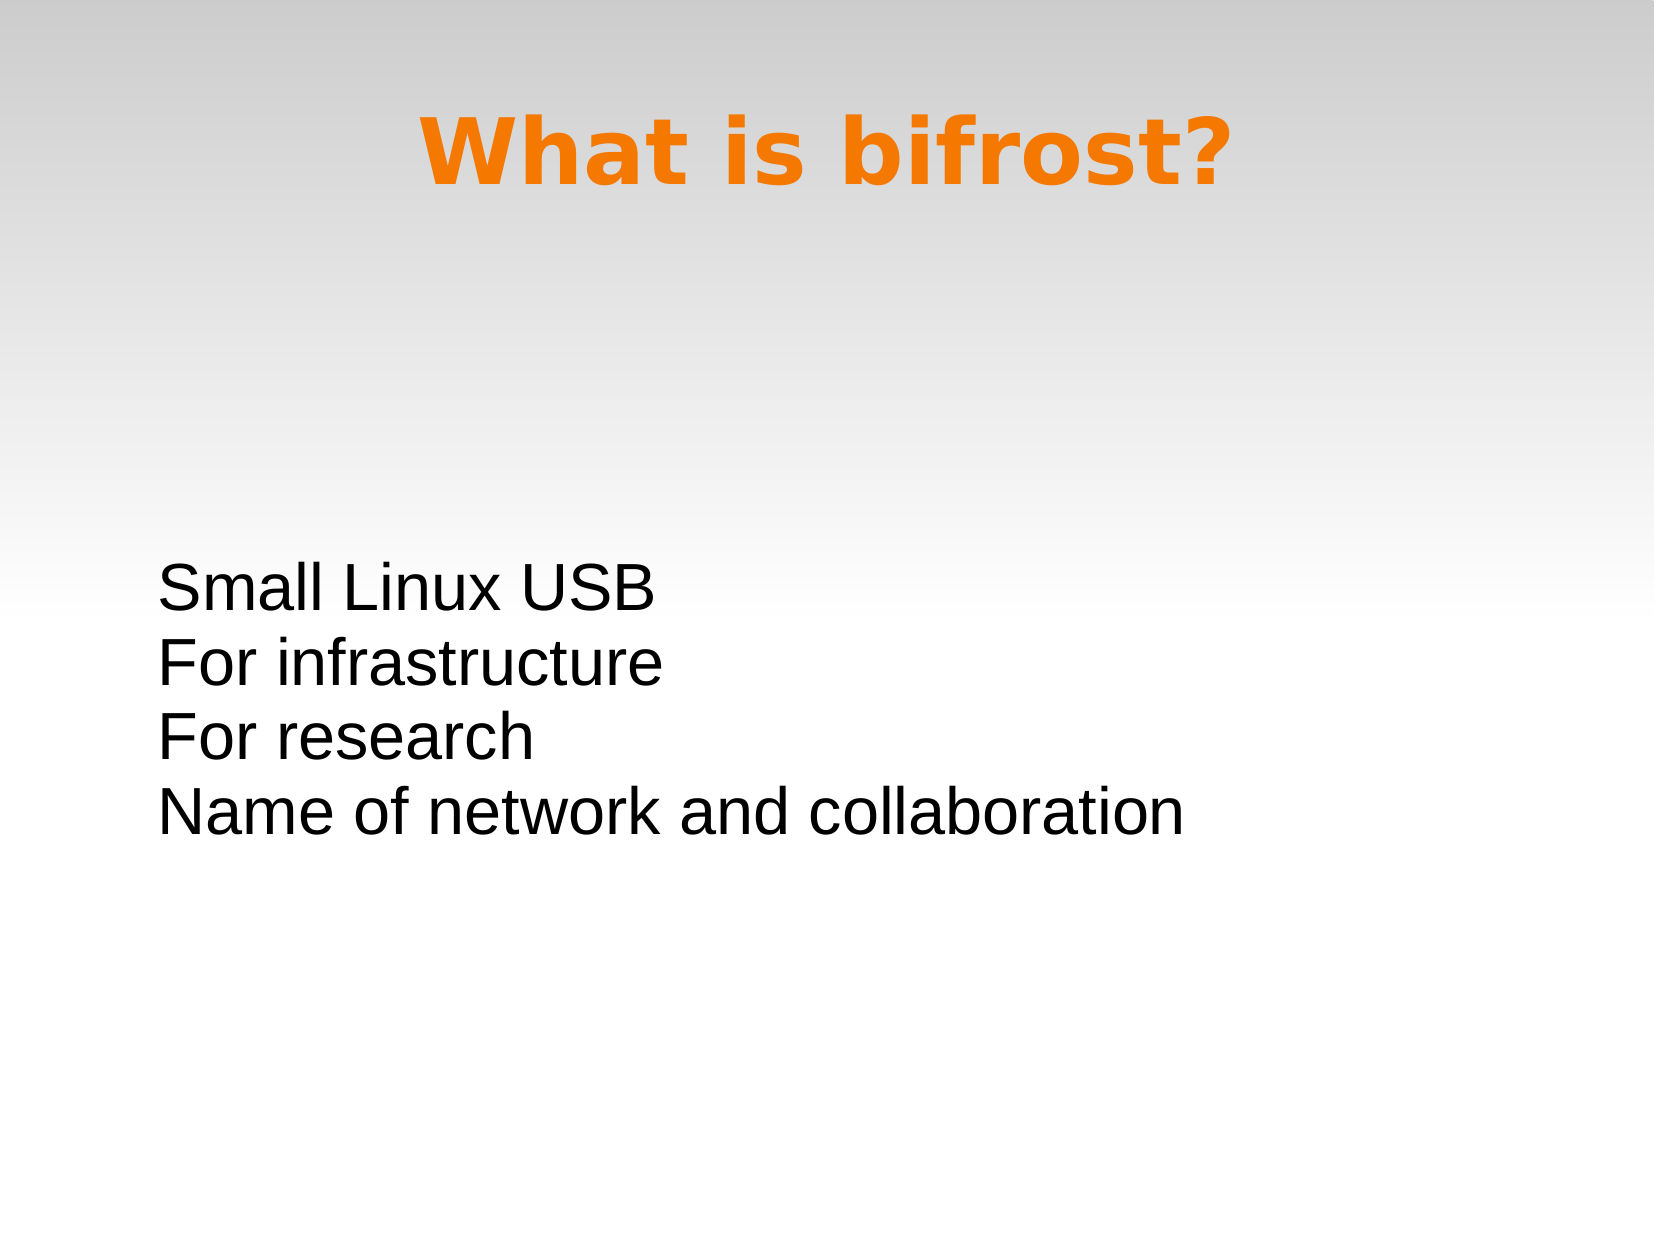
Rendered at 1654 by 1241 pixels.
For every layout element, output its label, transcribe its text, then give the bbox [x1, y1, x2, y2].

title What is bifrost? [82, 49, 1571, 257]
subtitle Small Linux USB For infrastructure For research Name of network and collaboration [82, 290, 1571, 1109]
